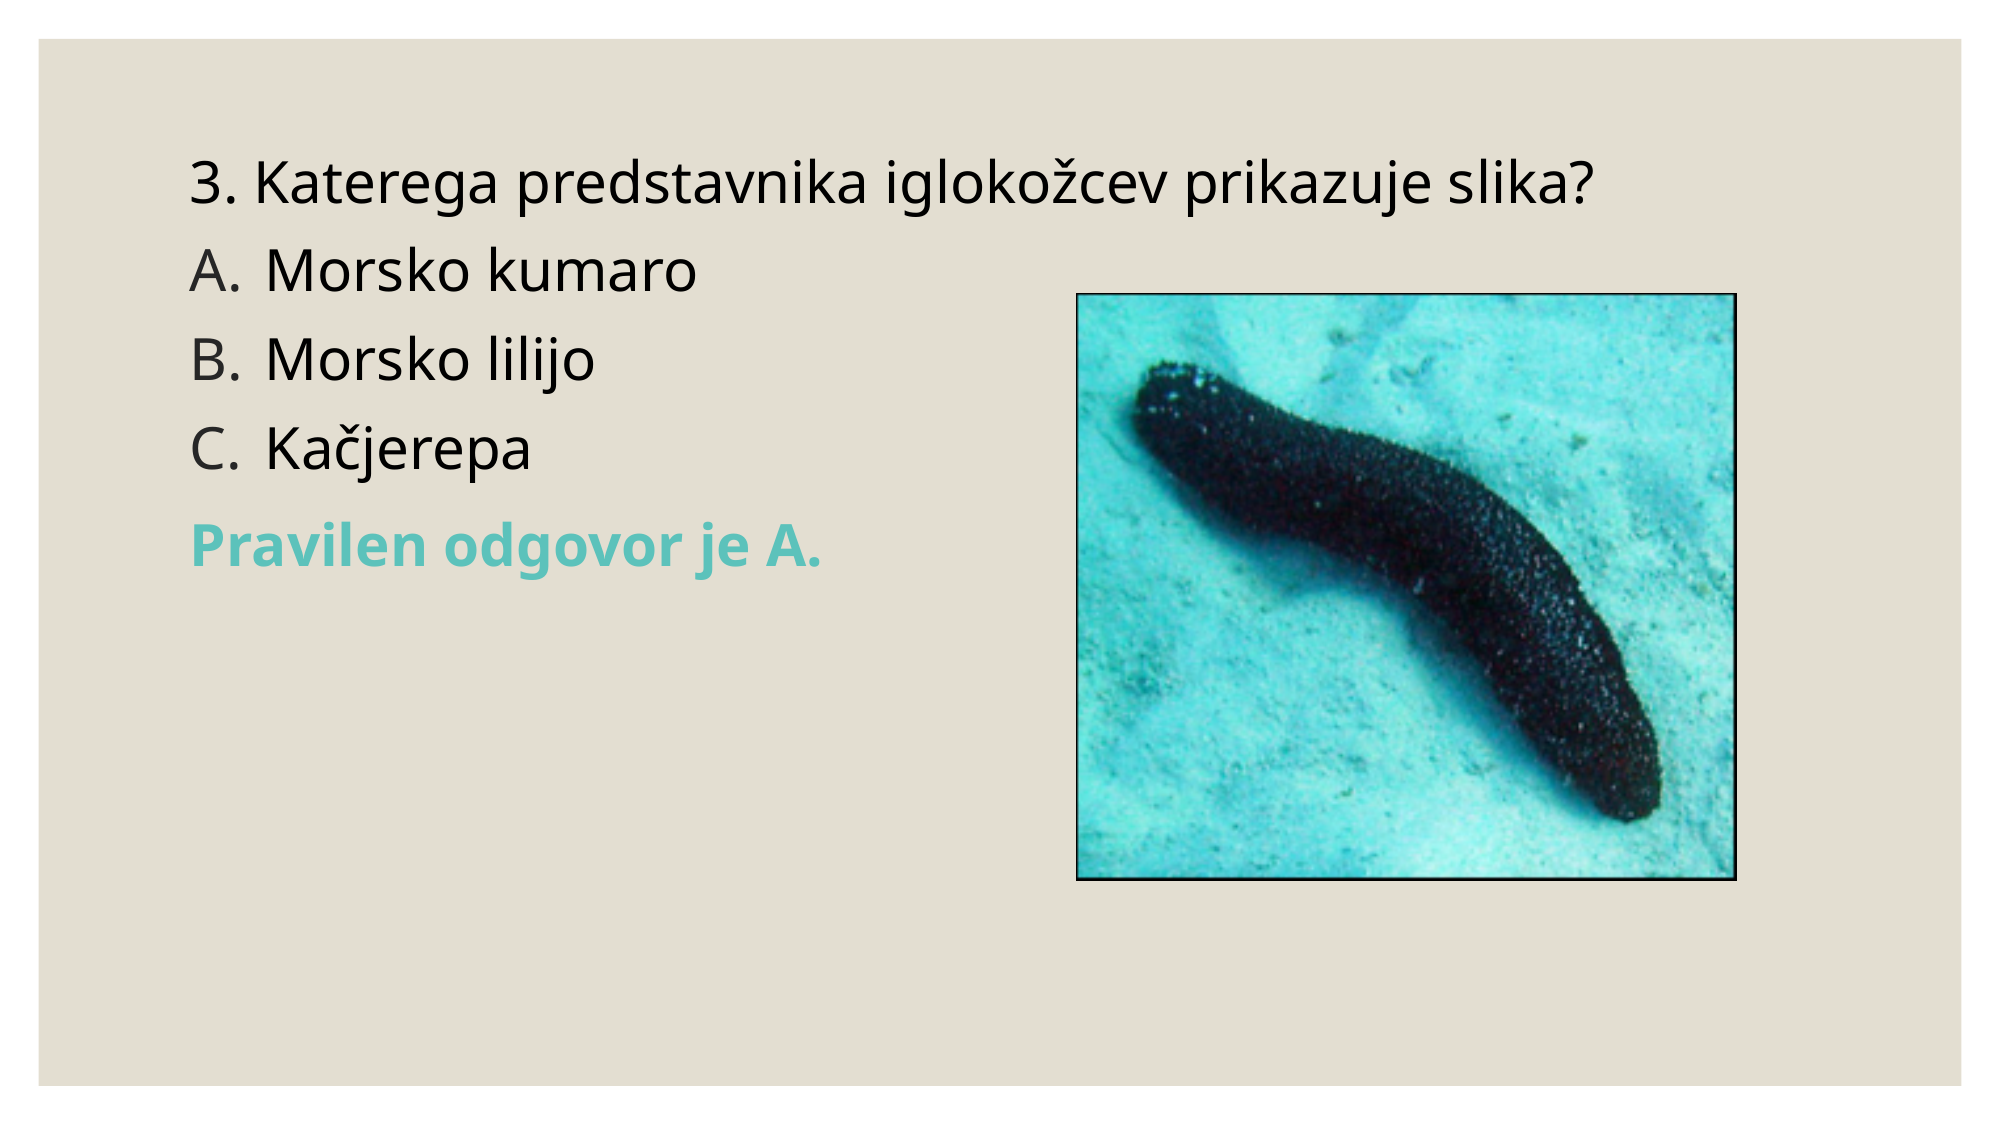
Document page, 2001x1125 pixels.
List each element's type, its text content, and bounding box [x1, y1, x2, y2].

picture [1076, 293, 1737, 881]
list 3. Katerega predstavnika iglokožcev prikazuje slika? Morsko kumaro Morsko lilijo Kačjerepa Pravilen odgovor je A. [174, 137, 1825, 990]
